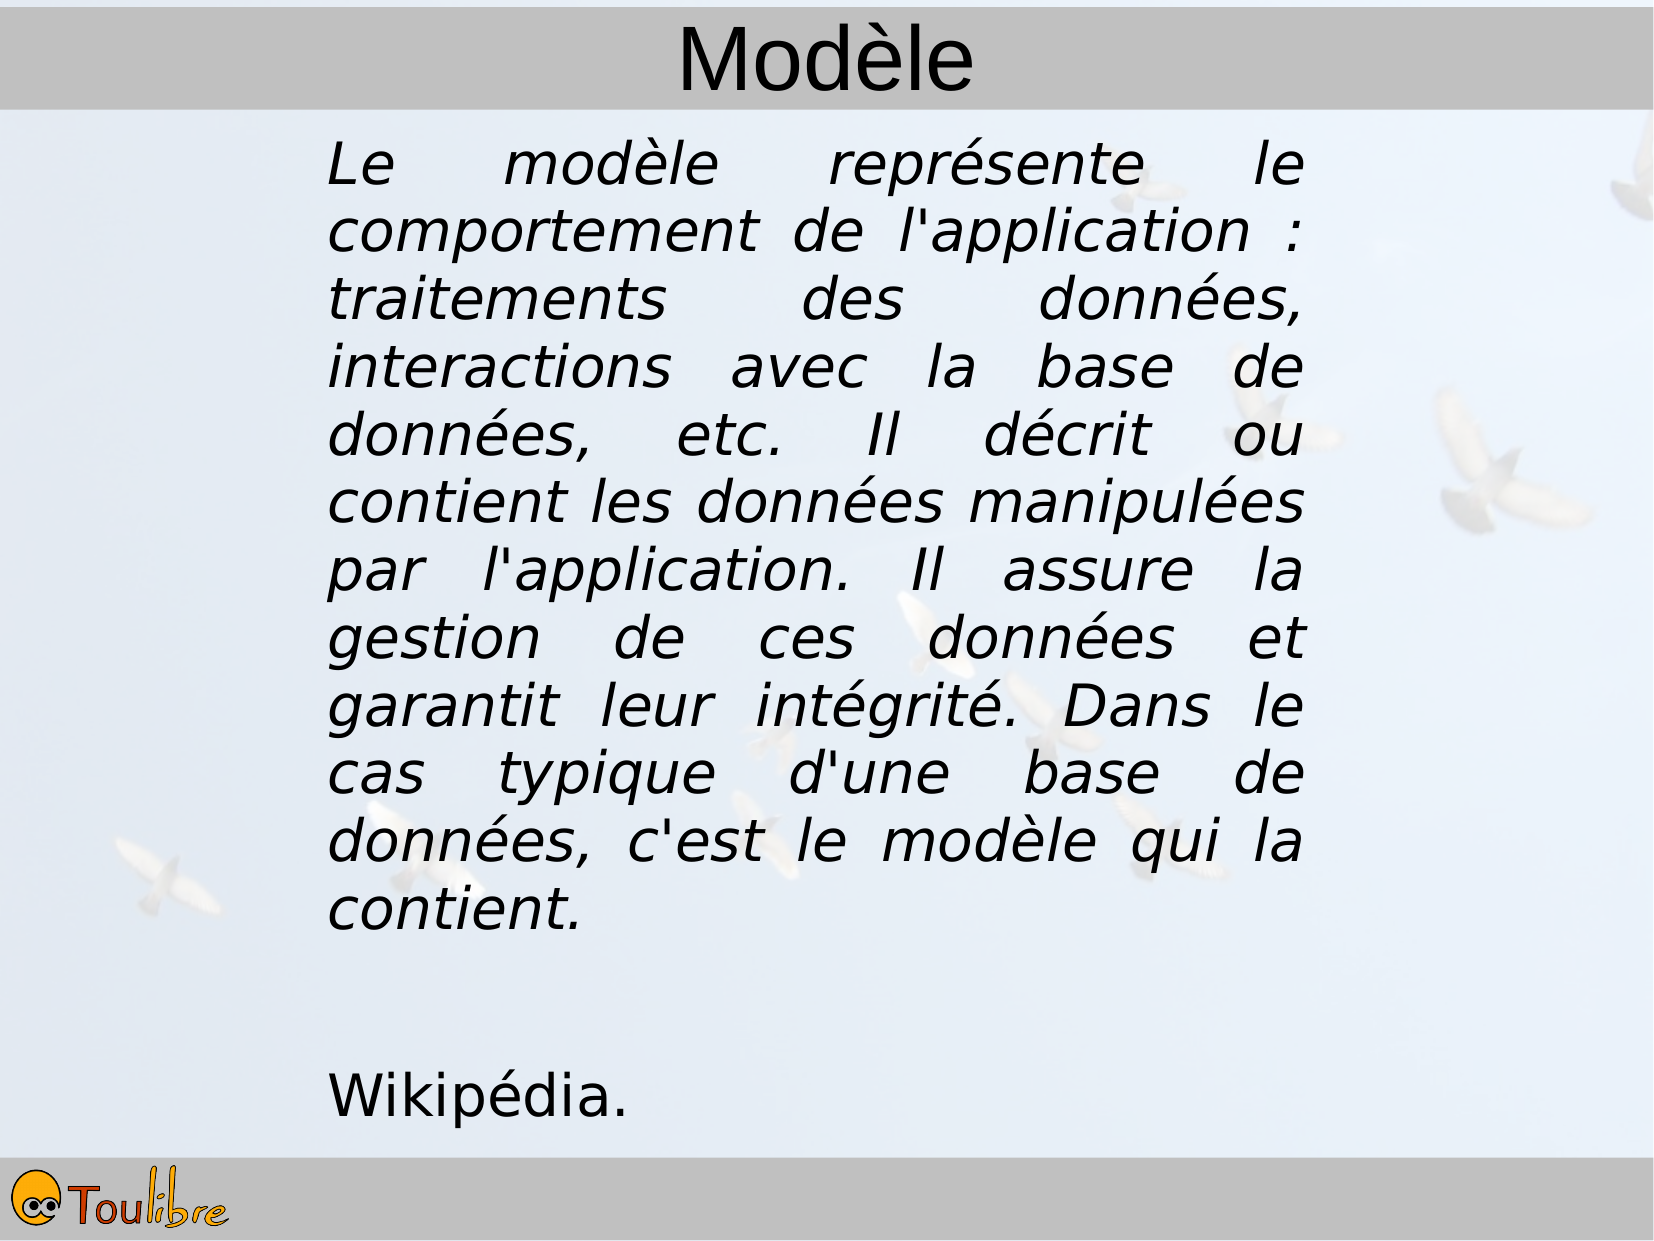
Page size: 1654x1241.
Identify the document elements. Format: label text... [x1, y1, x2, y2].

list Le modèle représente le comportement de l'application : traitements des données, interactions avec la base de données, etc. Il décrit ou contient les données manipulées par l'application. Il assure la gestion de ces données et garantit leur intégrité. Dans le cas typique d'une base de données, c'est le modèle qui la contient. Wikipédia. [327, 130, 1307, 1145]
picture [11, 1165, 229, 1228]
title Modèle [0, 7, 1654, 110]
